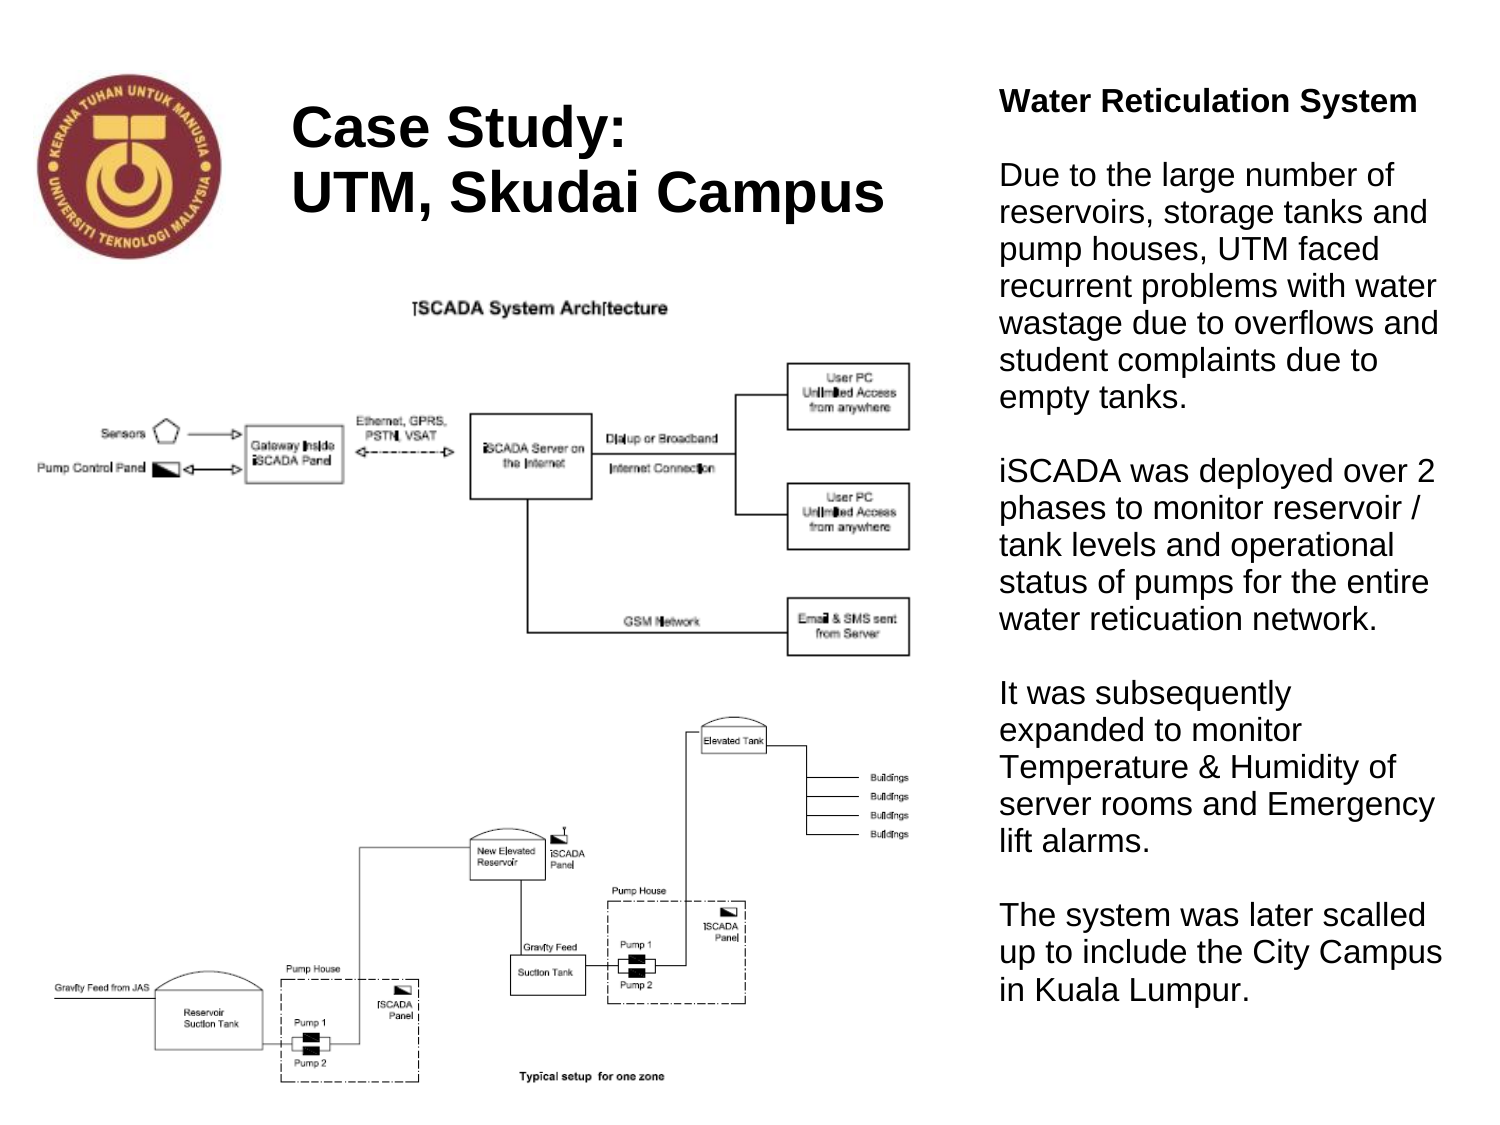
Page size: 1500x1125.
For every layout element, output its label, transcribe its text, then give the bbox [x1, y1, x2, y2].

picture [26, 285, 919, 667]
text_box Water Reticulation System Due to the large number of reservoirs, storage tanks and pump houses, UTM faced recurrent problems with water wastage due to overflows and student complaints due to empty tanks. iSCADA was deployed over 2 phases to monitor reservoir / tank levels and operational status of pumps for the entire water reticuation network. It was subsequently expanded to monitor Temperature & Humidity of server rooms and Emergency lift alarms. The system was later scalled up to include the City Campus in Kuala Lumpur. [984, 74, 1461, 1053]
text_box Case Study: UTM, Skudai Campus [276, 87, 926, 233]
picture [33, 70, 226, 264]
picture [48, 703, 934, 1092]
